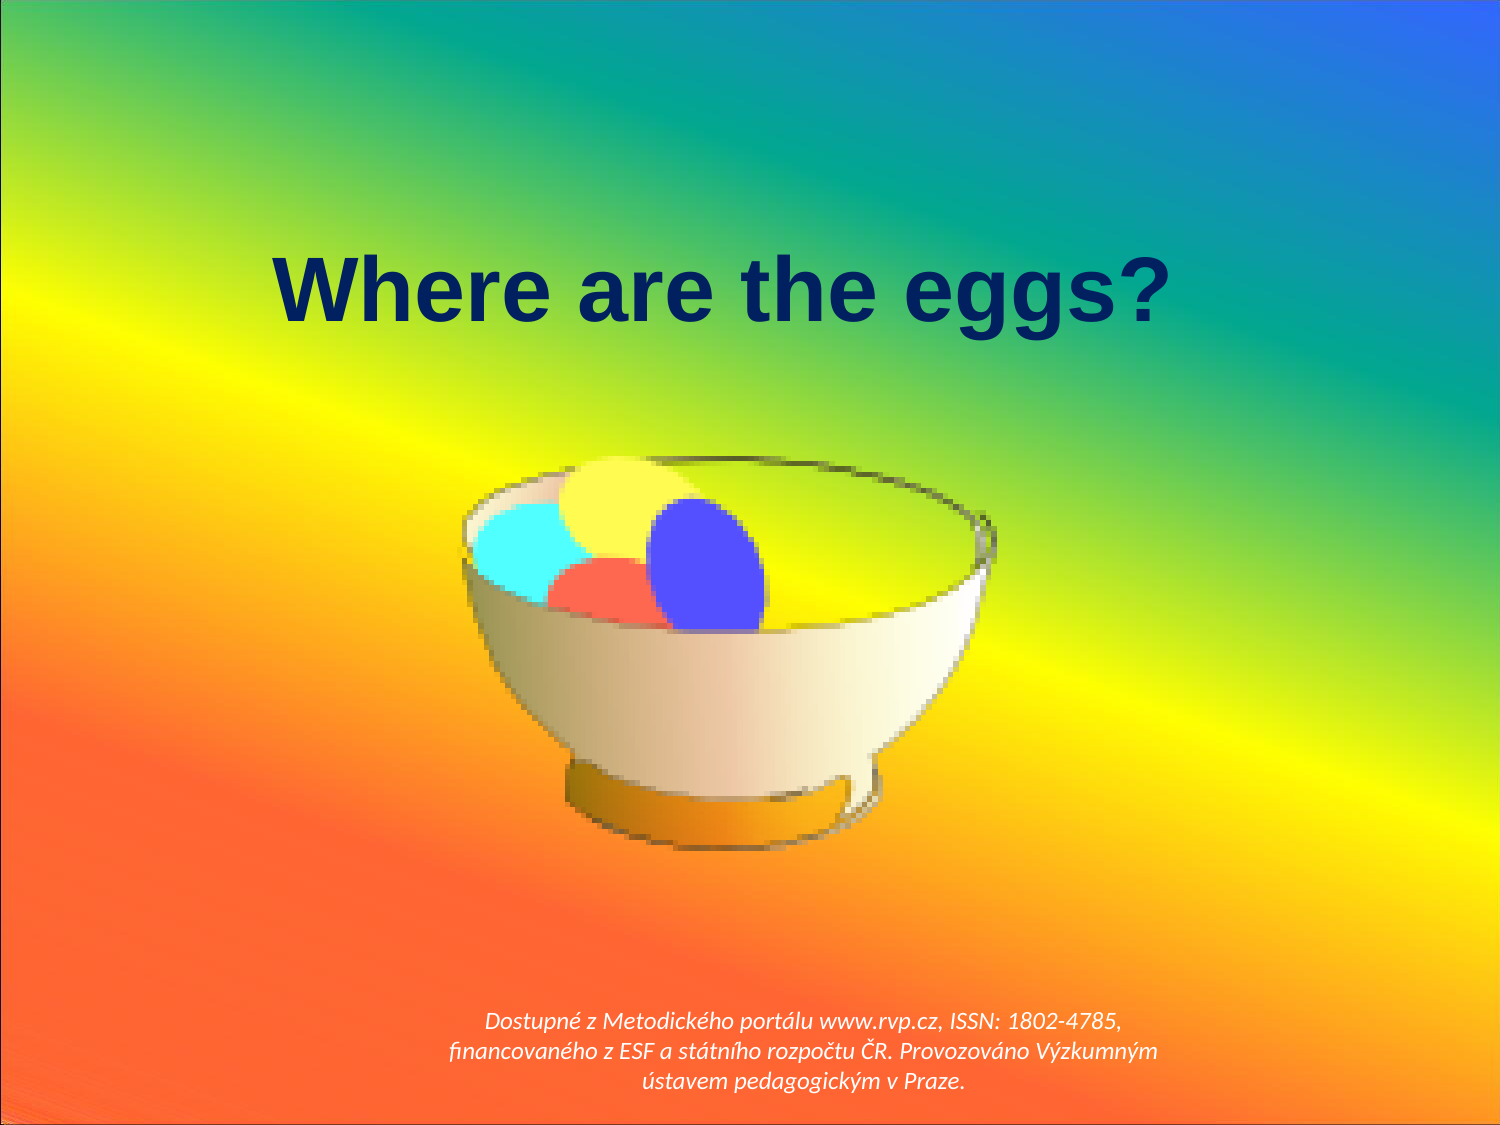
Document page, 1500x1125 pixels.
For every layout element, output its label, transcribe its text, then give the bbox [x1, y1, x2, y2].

text_box Where are the eggs? [257, 222, 1266, 349]
text_box Dostupné z Metodického portálu www.rvp.cz, ISSN: 1802-4785, financovaného z ESF a státního rozpočtu ČR. Provozováno Výzkumným ústavem pedagogickým v Praze. [421, 1019, 1187, 1080]
title [0, 316, 1465, 739]
picture [0, 0, 1500, 1125]
